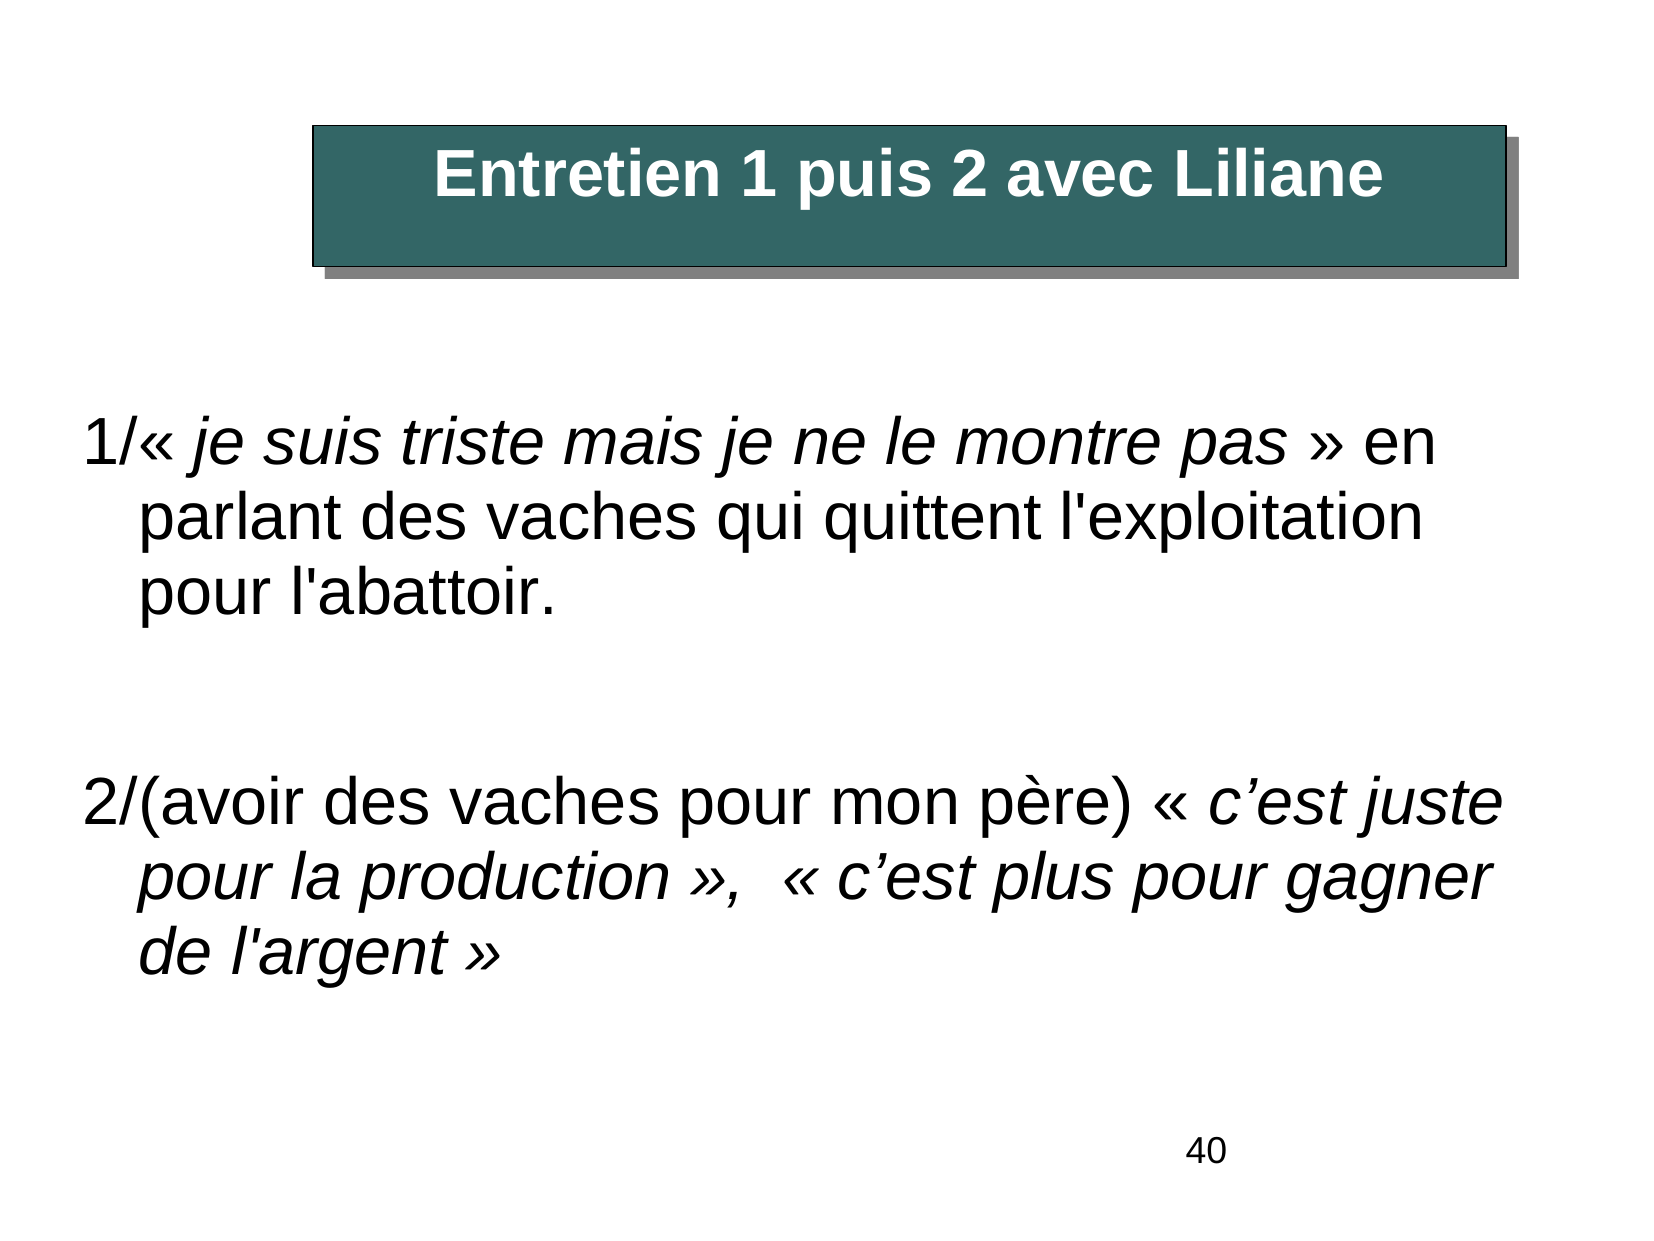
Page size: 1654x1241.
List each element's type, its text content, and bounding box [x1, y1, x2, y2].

list 1/« je suis triste mais je ne le montre pas » en parlant des vaches qui quittent l'exploitation pour l'abattoir. 2/(avoir des vaches pour mon père) « c’est juste pour la production », « c’est plus pour gagner de l'argent » [82, 290, 1538, 1010]
text_box Entretien 1 puis 2 avec Liliane [313, 125, 1506, 267]
